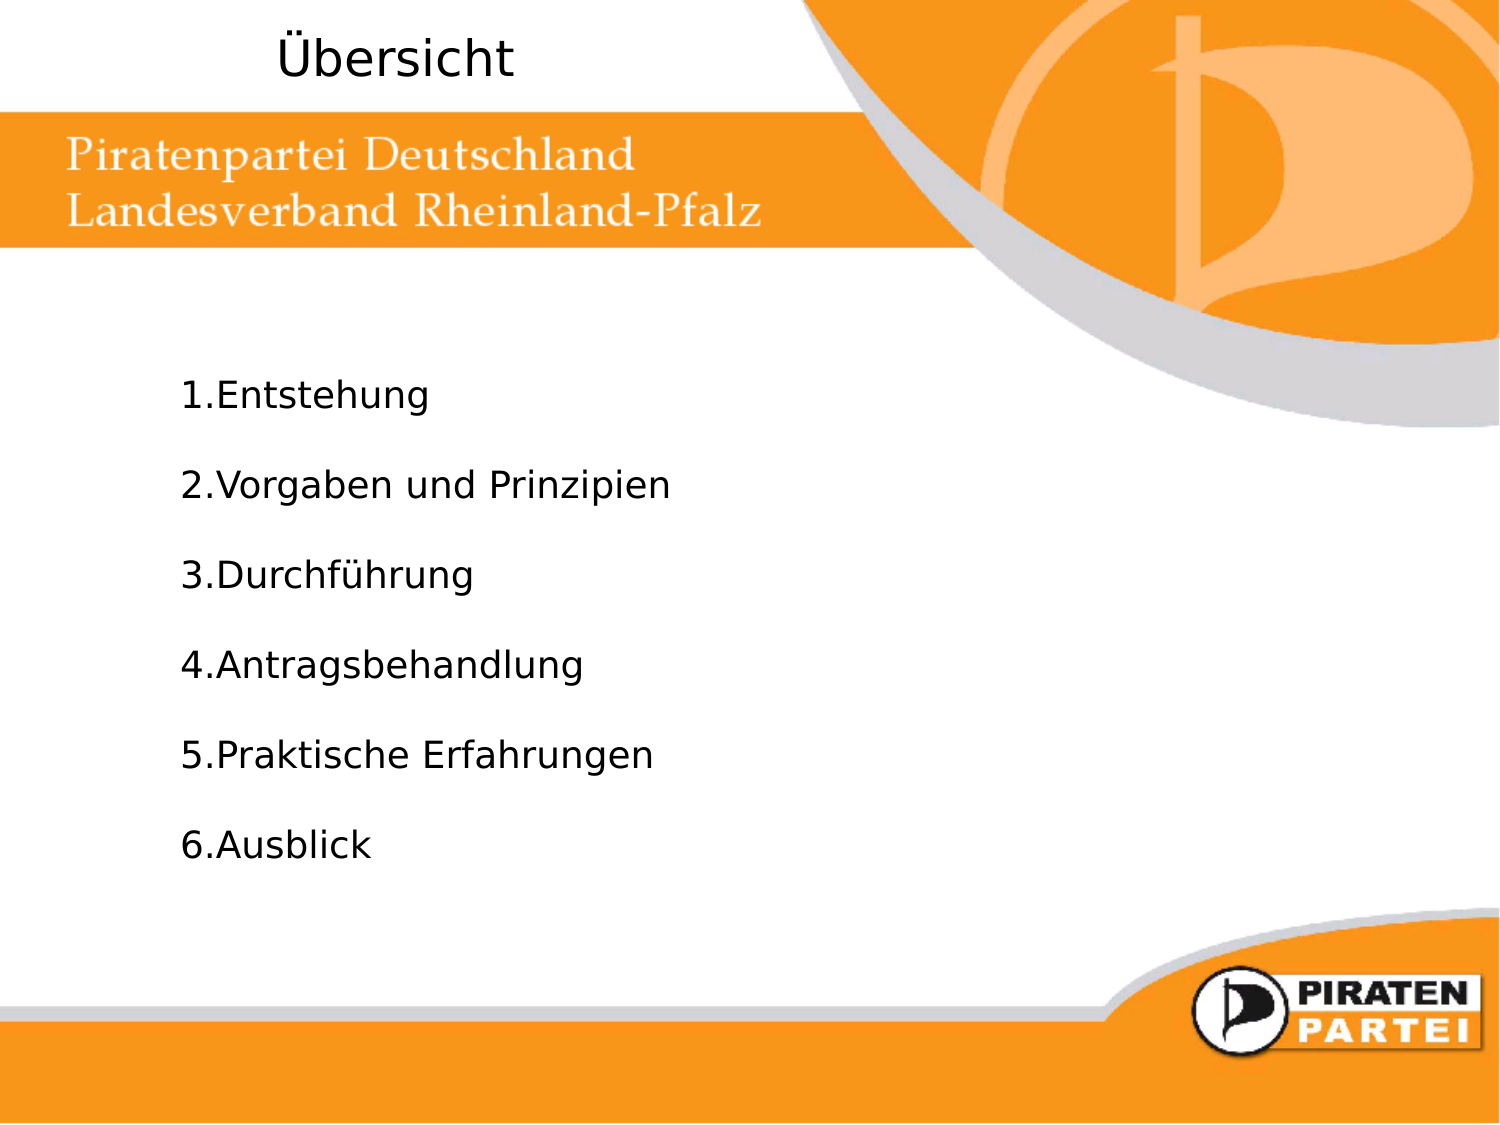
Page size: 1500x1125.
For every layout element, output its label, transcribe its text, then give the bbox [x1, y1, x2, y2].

title Übersicht [23, 11, 768, 107]
picture [0, 0, 1500, 1125]
text_box Entstehung Vorgaben und Prinzipien Durchführung Antragsbehandlung Praktische Erfahrungen Ausblick [165, 364, 969, 874]
